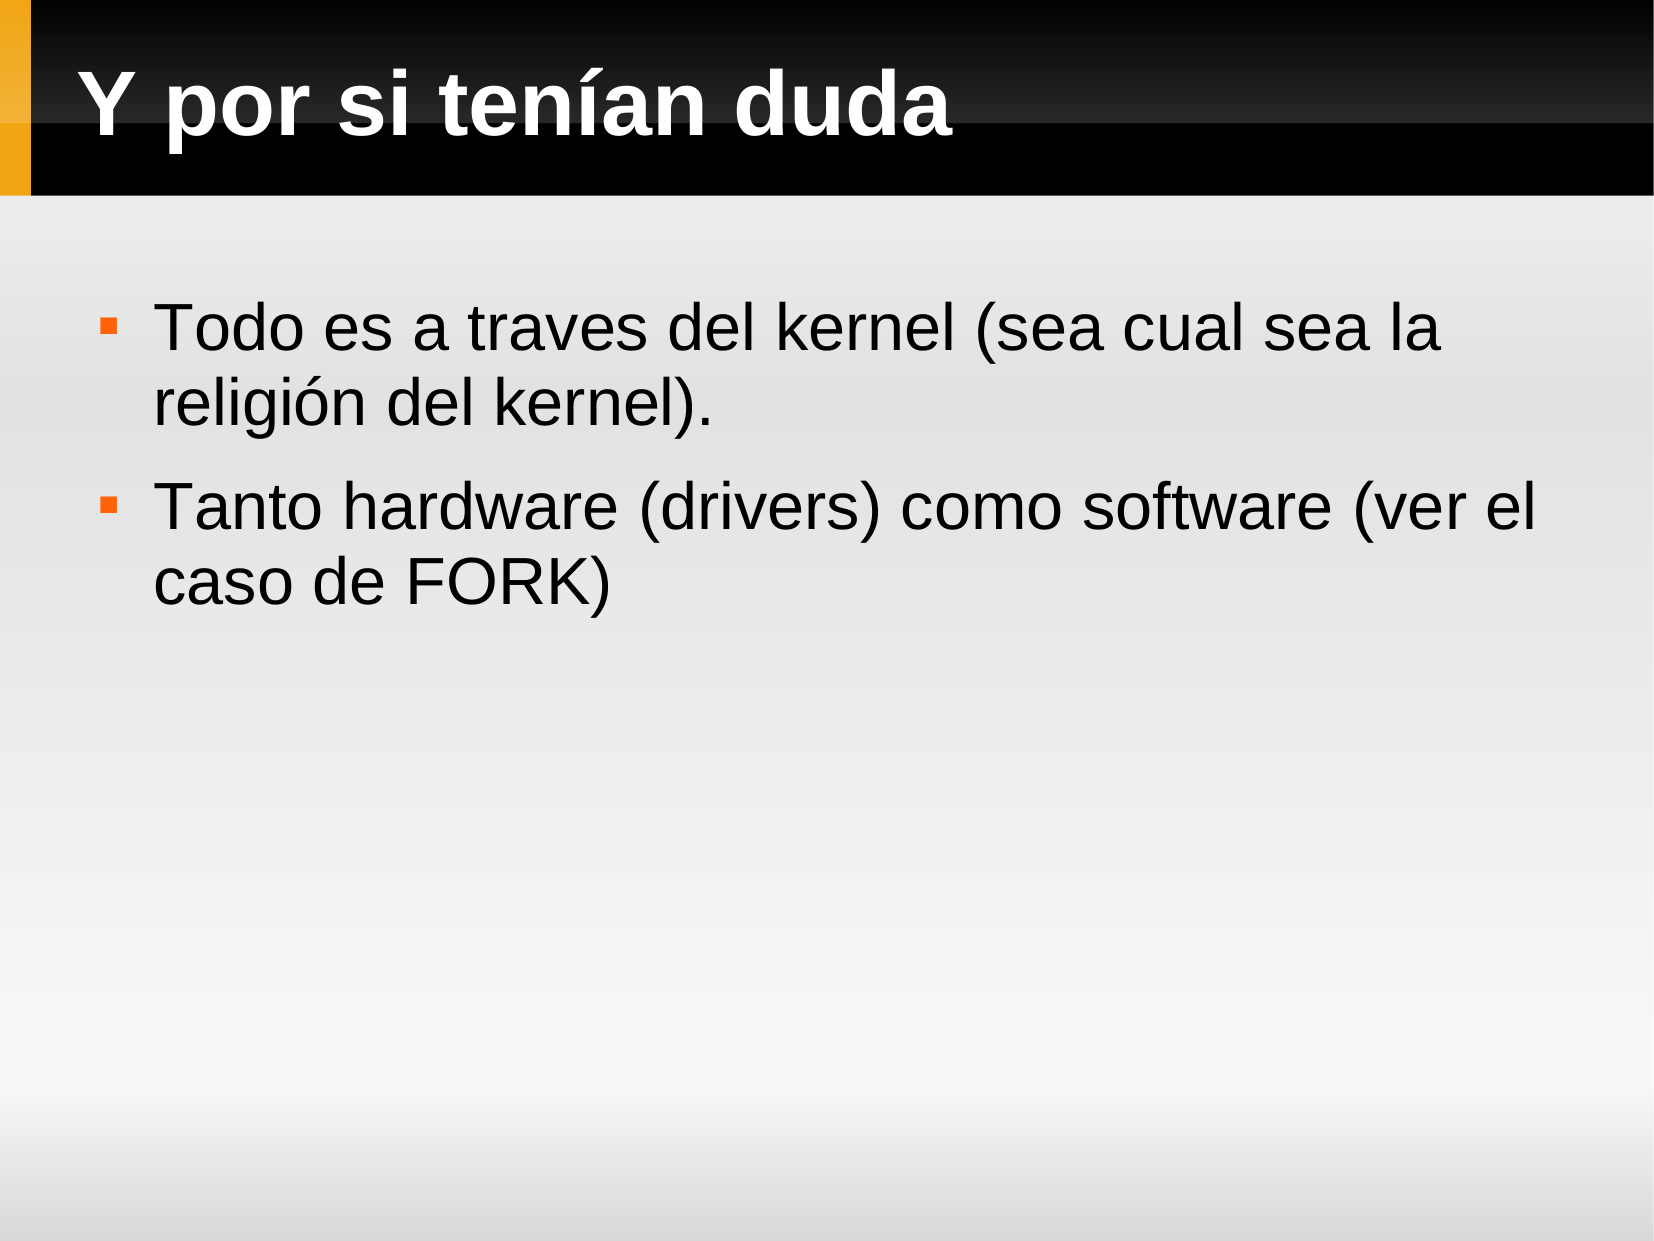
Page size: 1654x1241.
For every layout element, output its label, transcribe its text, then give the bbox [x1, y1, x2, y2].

list Todo es a traves del kernel (sea cual sea la religión del kernel). Tanto hardware (drivers) como software (ver el caso de FORK) [82, 290, 1571, 1094]
picture [0, 0, 1654, 1241]
title Y por si tenían duda [76, 7, 1565, 200]
